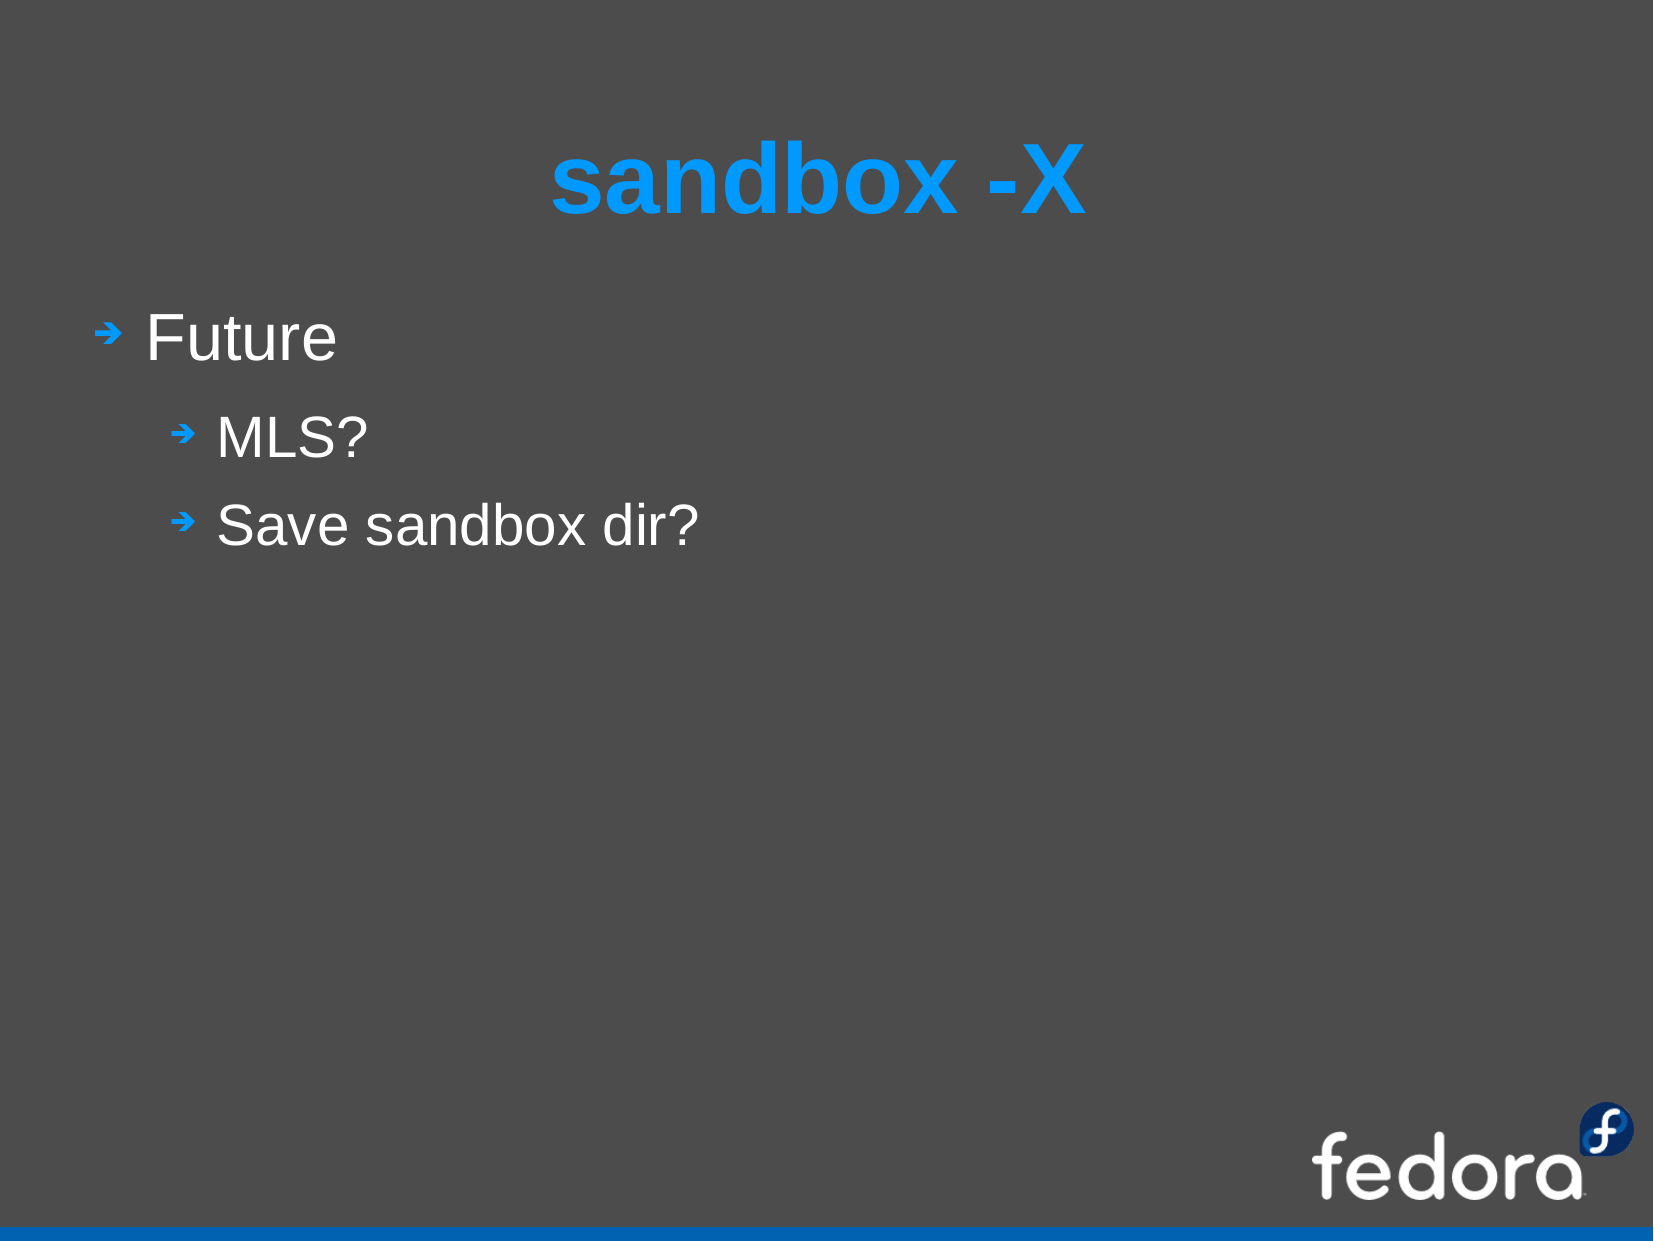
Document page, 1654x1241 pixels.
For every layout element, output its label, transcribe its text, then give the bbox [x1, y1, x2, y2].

picture [1312, 1102, 1634, 1200]
list Future MLS? Save sandbox dir? [74, 300, 1575, 1067]
title sandbox -X [112, 82, 1524, 275]
